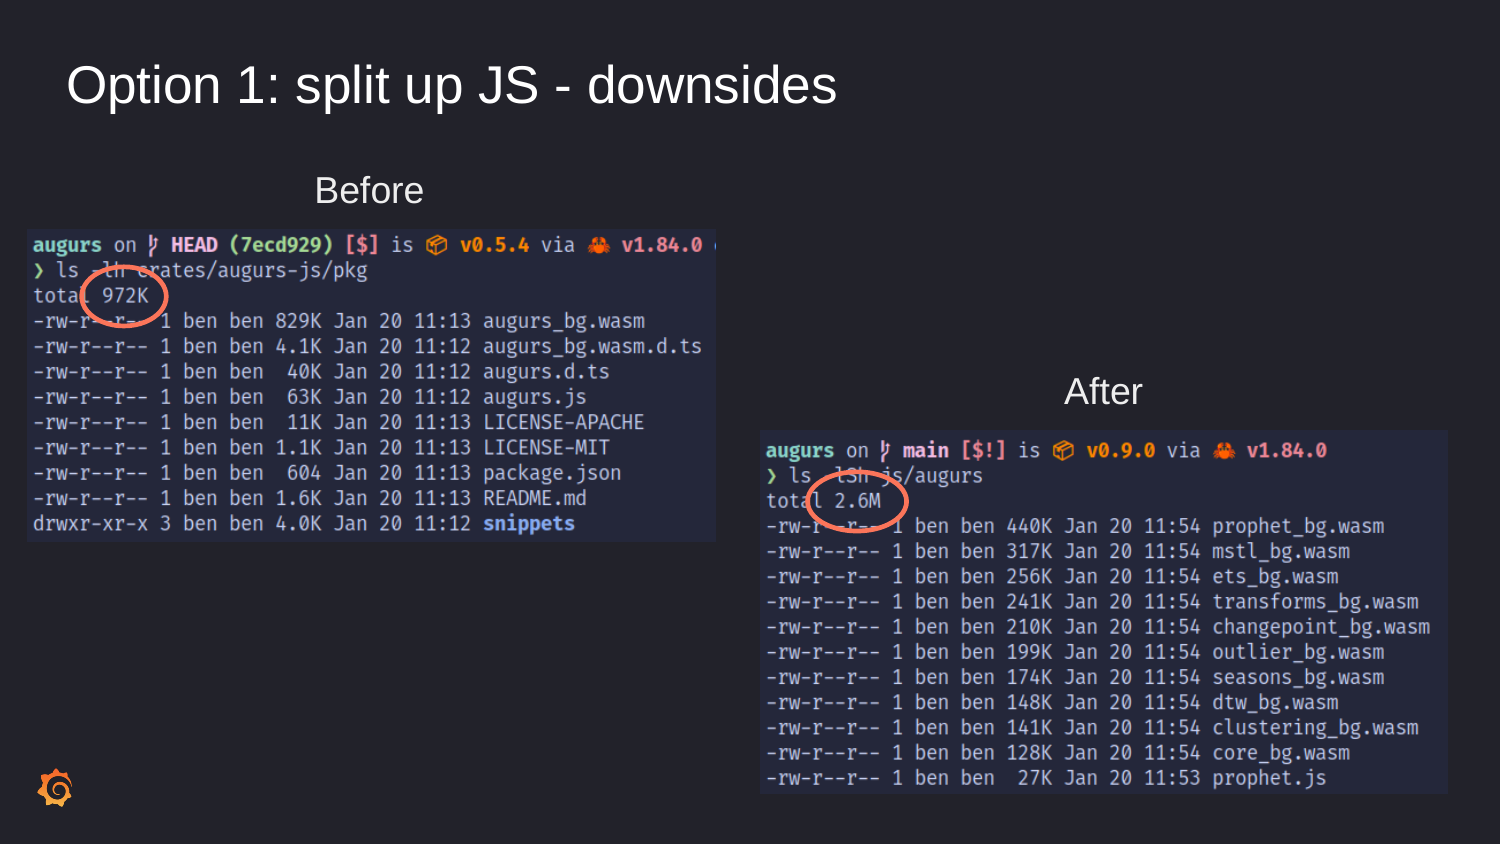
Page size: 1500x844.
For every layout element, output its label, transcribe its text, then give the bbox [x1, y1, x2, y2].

picture [27, 229, 716, 542]
picture [760, 430, 1448, 794]
text_box After [842, 348, 1366, 431]
picture [37, 768, 72, 807]
title Option 1: split up JS - downsides [51, 35, 1449, 130]
text_box Before [108, 147, 631, 230]
